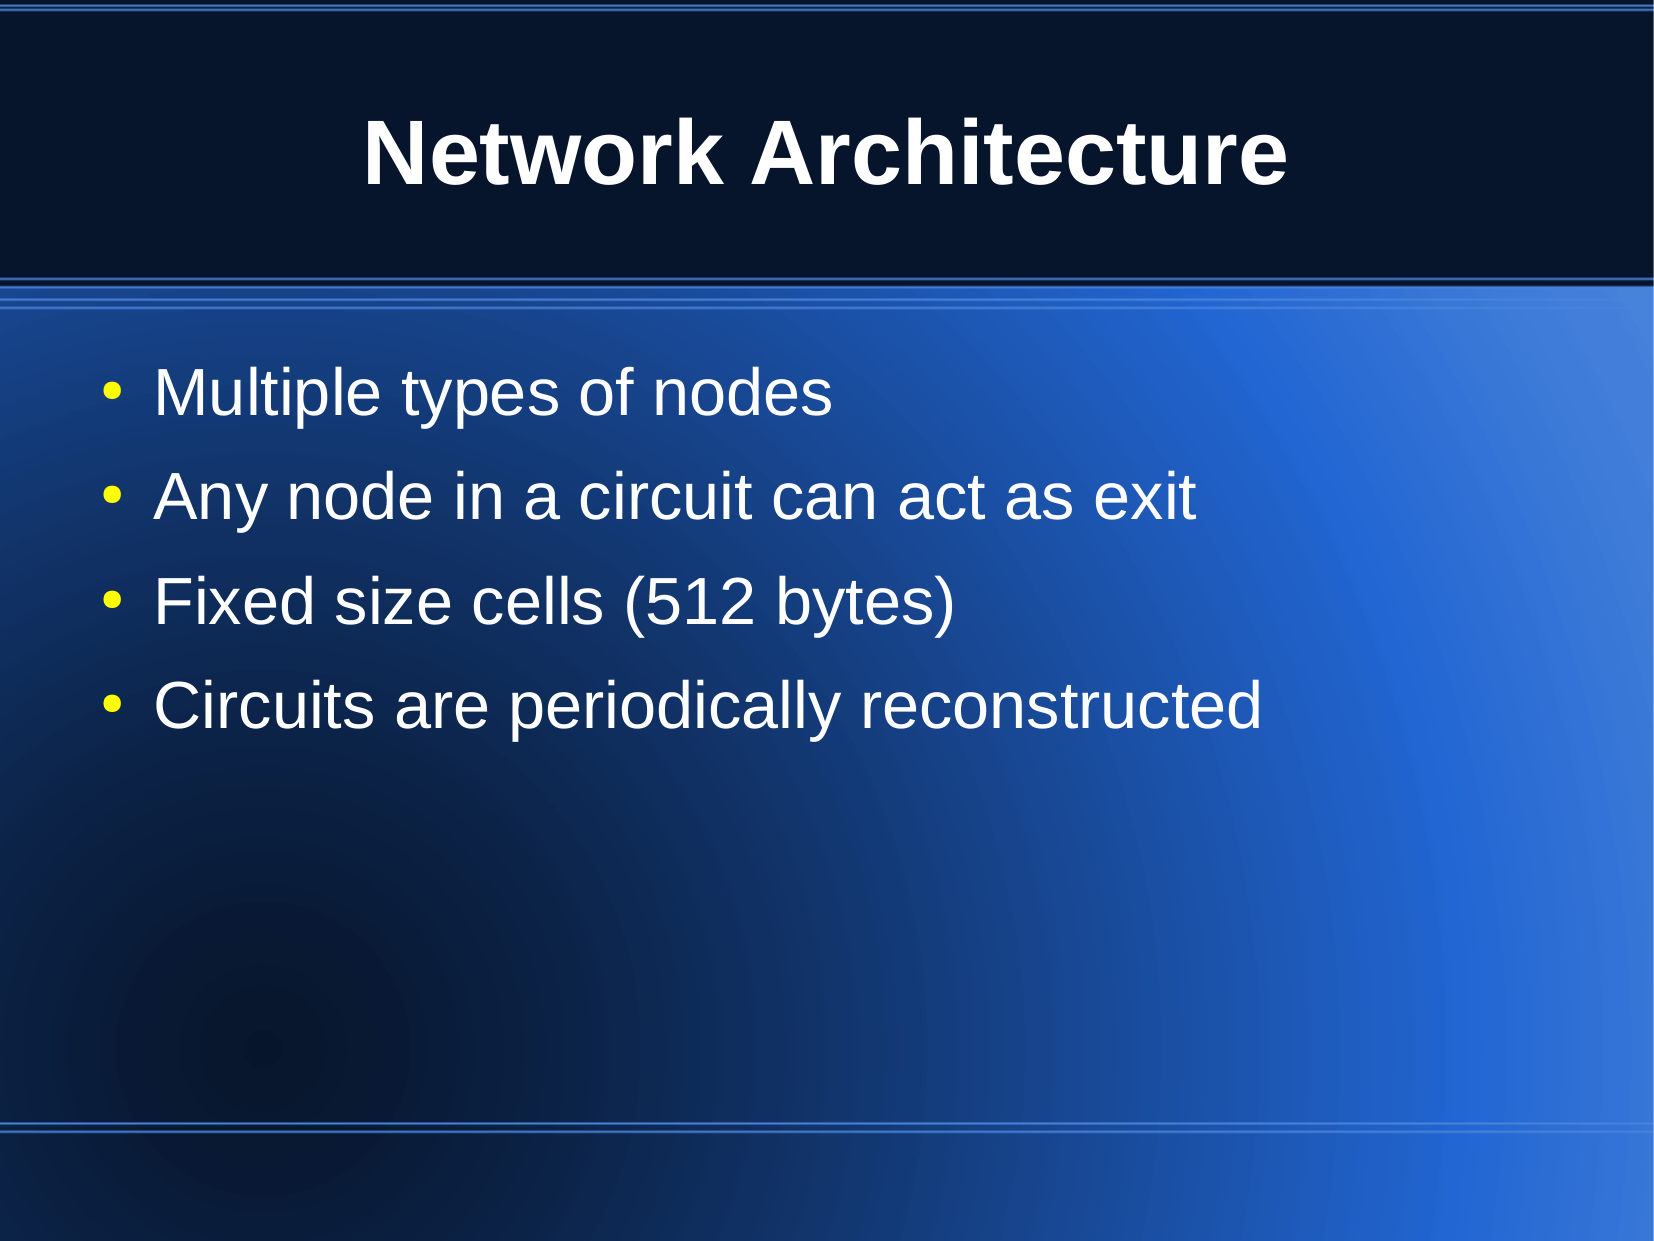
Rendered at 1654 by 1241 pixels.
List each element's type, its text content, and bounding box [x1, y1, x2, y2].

title Network Architecture [82, 56, 1571, 250]
list Multiple types of nodes Any node in a circuit can act as exit Fixed size cells (512 bytes) Circuits are periodically reconstructed [82, 355, 1571, 1043]
picture [0, 0, 1654, 1241]
